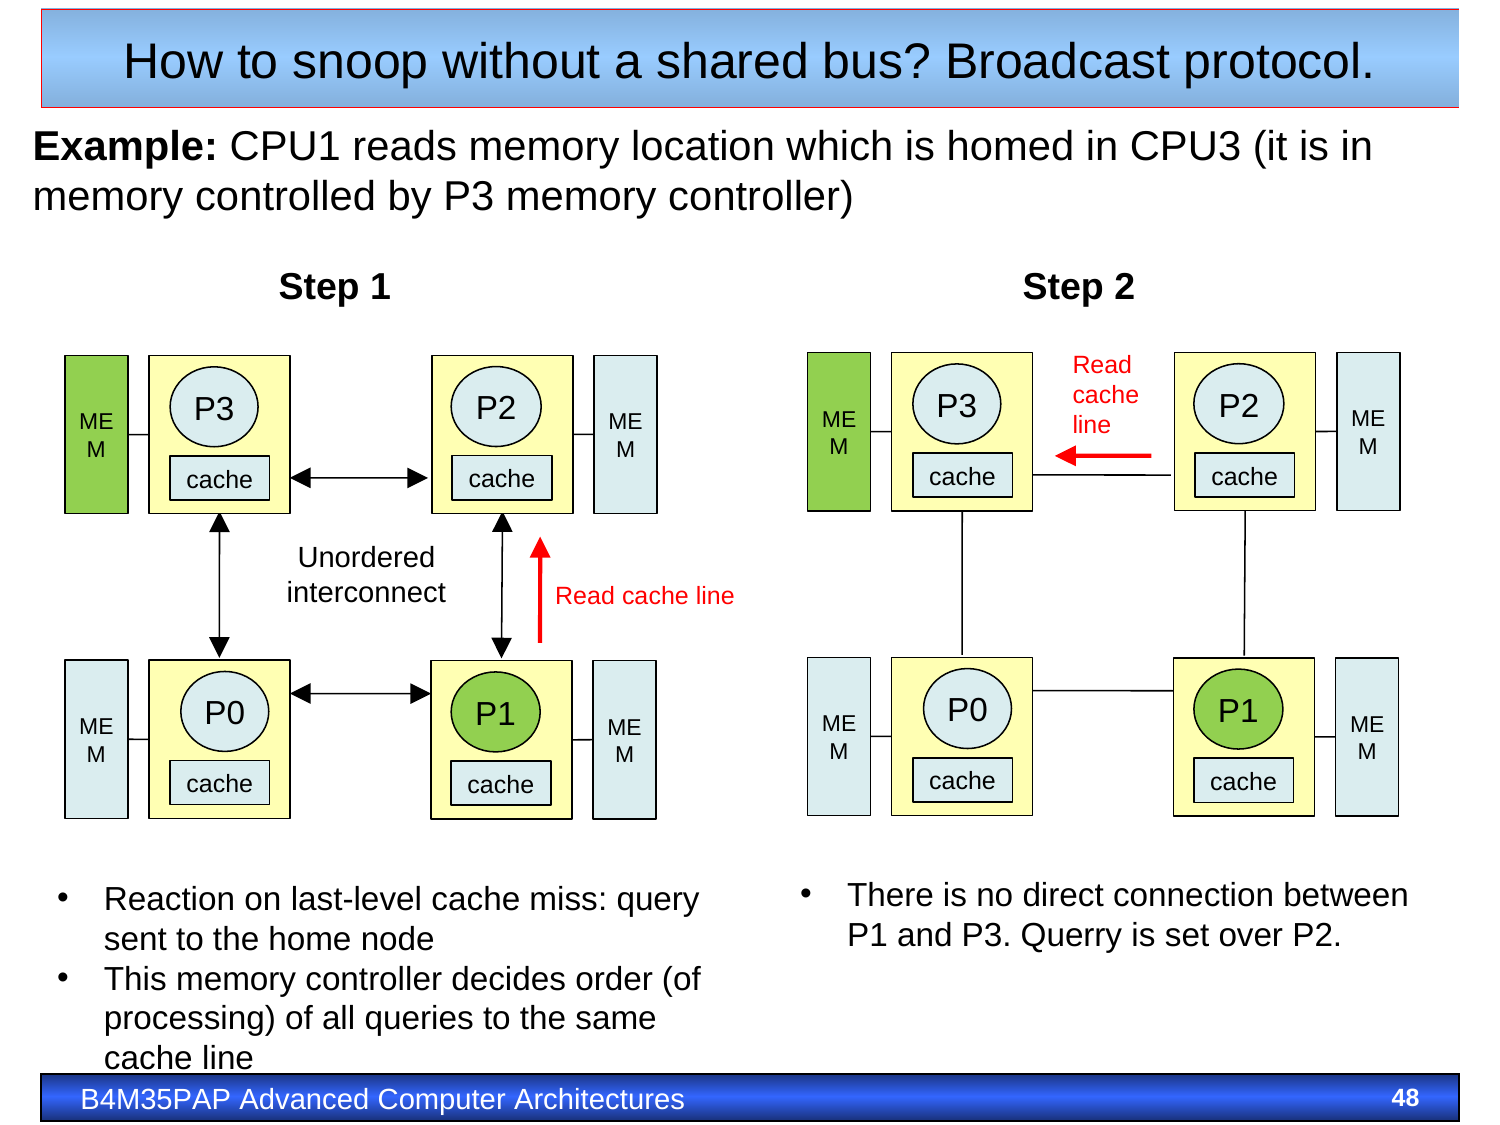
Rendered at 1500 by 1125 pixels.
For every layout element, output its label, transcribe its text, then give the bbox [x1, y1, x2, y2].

text_box P3 [912, 363, 1001, 444]
text_box [1174, 352, 1316, 656]
text_box There is no direct connection between P1 and P3. Querry is set over P2. [785, 865, 1470, 961]
text_box MEM [1336, 352, 1400, 511]
text_box MEM [594, 355, 658, 514]
text_box Unordered interconnect [266, 526, 467, 621]
text_box MEM [1335, 657, 1399, 816]
text_box [148, 355, 429, 658]
text_box P1 [451, 671, 541, 752]
title How to snoop without a shared bus? Broadcast protocol. [41, 8, 1459, 108]
text_box cache [452, 455, 552, 500]
text_box cache [1194, 452, 1295, 497]
text_box cache [170, 455, 270, 501]
text_box P3 [170, 366, 259, 447]
text_box cache [170, 760, 270, 805]
text_box MEM [593, 660, 657, 819]
text_box cache [912, 757, 1013, 802]
text_box Step 2 [1008, 258, 1151, 316]
text_box [431, 355, 573, 659]
text_box Read cache line [1057, 340, 1178, 446]
text_box cache [1193, 758, 1294, 803]
text_box cache [451, 761, 551, 806]
text_box MEM [807, 657, 871, 816]
text_box Step 1 [263, 258, 407, 316]
text_box P2 [1193, 363, 1284, 444]
list Example: CPU1 reads memory location which is homed in CPU3 (it is in memory controlled by P3 memory controller) [17, 111, 1500, 233]
text_box P0 [923, 668, 1012, 749]
text_box MEM [64, 355, 128, 514]
text_box Read cache line [540, 572, 751, 618]
text_box cache [912, 453, 1013, 498]
text_box Reaction on last-level cache miss: query sent to the home node This memory controller decides order (of processing) of all queries to the same cache line [42, 869, 727, 1084]
text_box MEM [64, 660, 128, 819]
text_box P1 [1193, 669, 1283, 750]
text_box [891, 657, 1315, 816]
text_box [891, 352, 1171, 655]
text_box P0 [180, 671, 269, 752]
text_box MEM [807, 352, 871, 511]
text_box P2 [451, 366, 542, 447]
text_box [148, 660, 572, 819]
